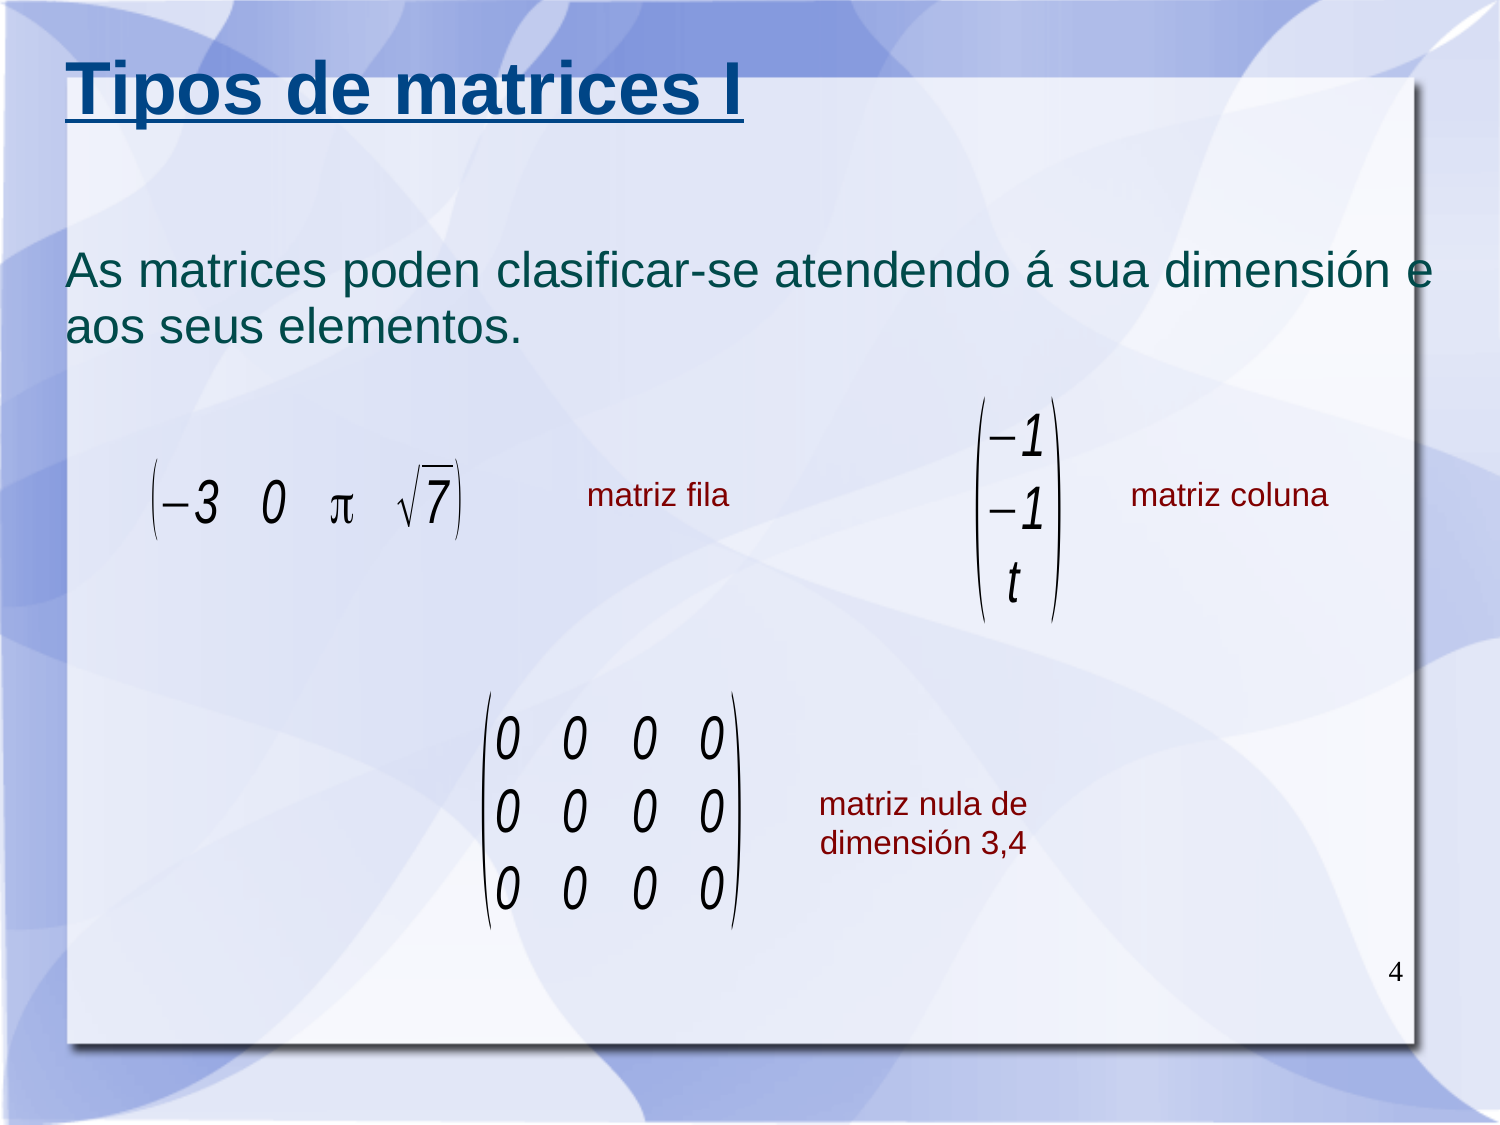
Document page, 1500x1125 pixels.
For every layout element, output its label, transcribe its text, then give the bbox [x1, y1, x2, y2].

text_box matriz coluna [1098, 465, 1362, 522]
title Tipos de matrices I [59, 29, 1441, 148]
picture [0, 0, 1500, 1125]
chart [139, 453, 476, 543]
list As matrices poden clasificar-se atendendo á sua dimensión e aos seus elementos. [59, 236, 1441, 360]
chart [467, 686, 755, 933]
text_box matriz nula de dimensión 3,4 [792, 773, 1055, 870]
text_box matriz fila [527, 465, 790, 521]
chart [961, 390, 1074, 625]
